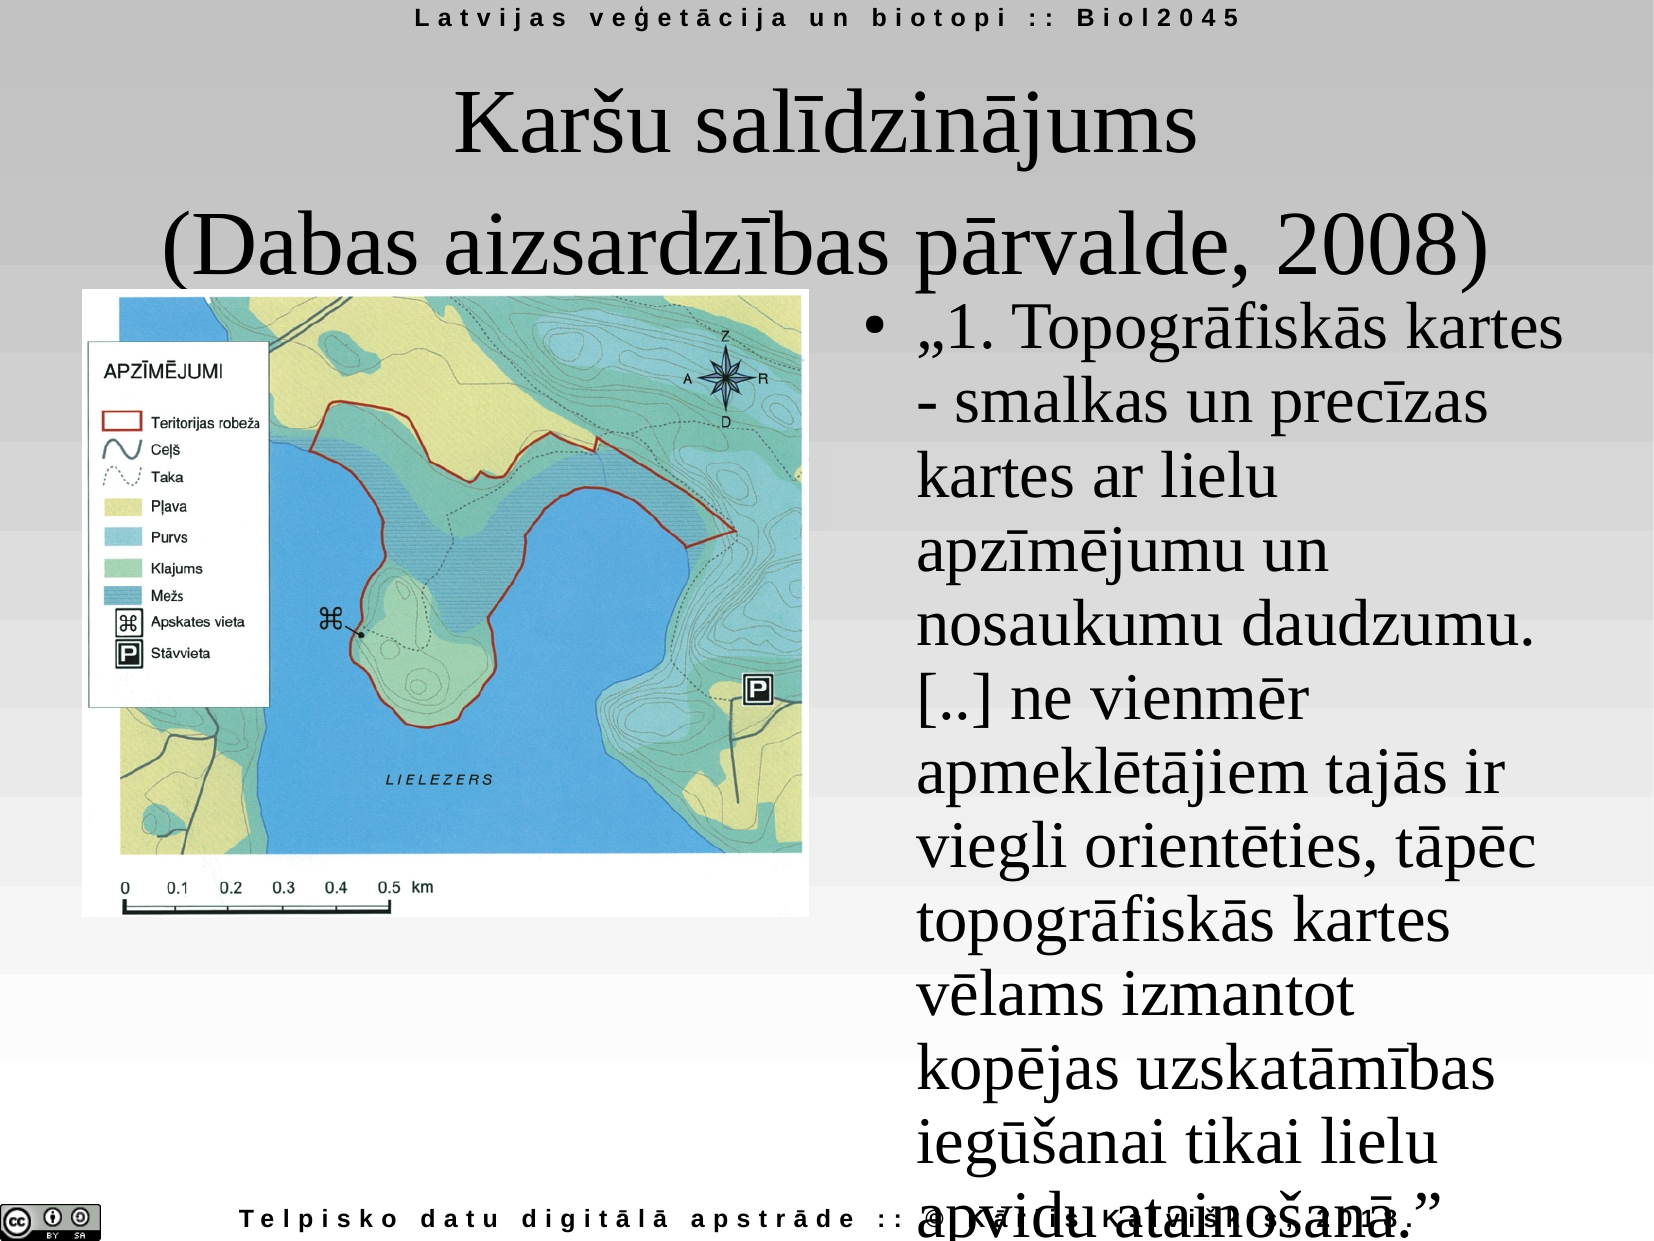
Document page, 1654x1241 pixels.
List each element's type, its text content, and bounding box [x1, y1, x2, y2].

picture [955, 1209, 969, 1235]
picture [0, 0, 1654, 1241]
title Karšu salīdzinājums (Dabas aizsardzības pārvalde, 2008) [29, 49, 1625, 296]
list „1. Topogrāfiskās kartes - smalkas un precīzas kartes ar lielu apzīmējumu un nosaukumu daudzumu. [..] ne vienmēr apmeklētājiem tajās ir viegli orientēties, tāpēc topogrāfiskās kartes vēlams izmantot kopējas uzskatāmības iegūšanai tikai lielu apvidu atainošanā.” [845, 289, 1572, 1113]
